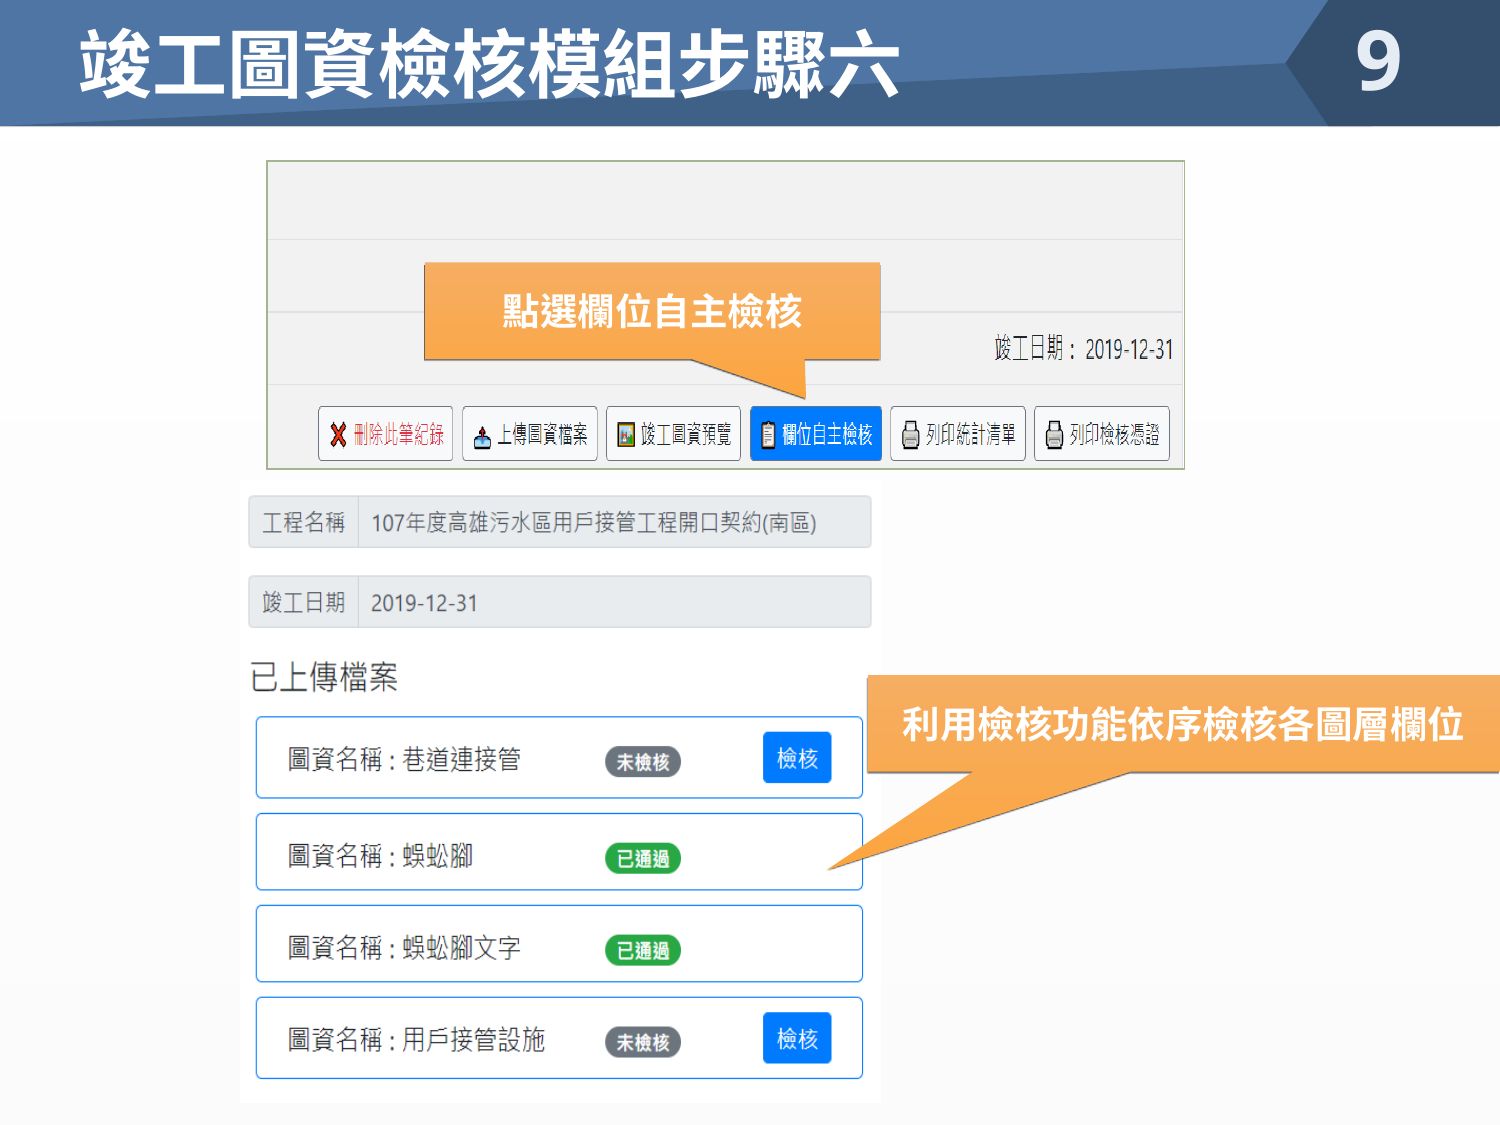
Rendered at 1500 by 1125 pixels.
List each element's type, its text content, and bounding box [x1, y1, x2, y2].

text_box 9 [1340, 0, 1500, 116]
text_box 利用檢核功能依序檢核各圖層欄位 [826, 675, 1500, 871]
picture [240, 480, 881, 1103]
picture [267, 161, 1184, 469]
text_box 點選欄位自主檢核 [424, 262, 881, 399]
text_box 竣工圖資檢核模組步驟六 [62, 9, 1282, 116]
